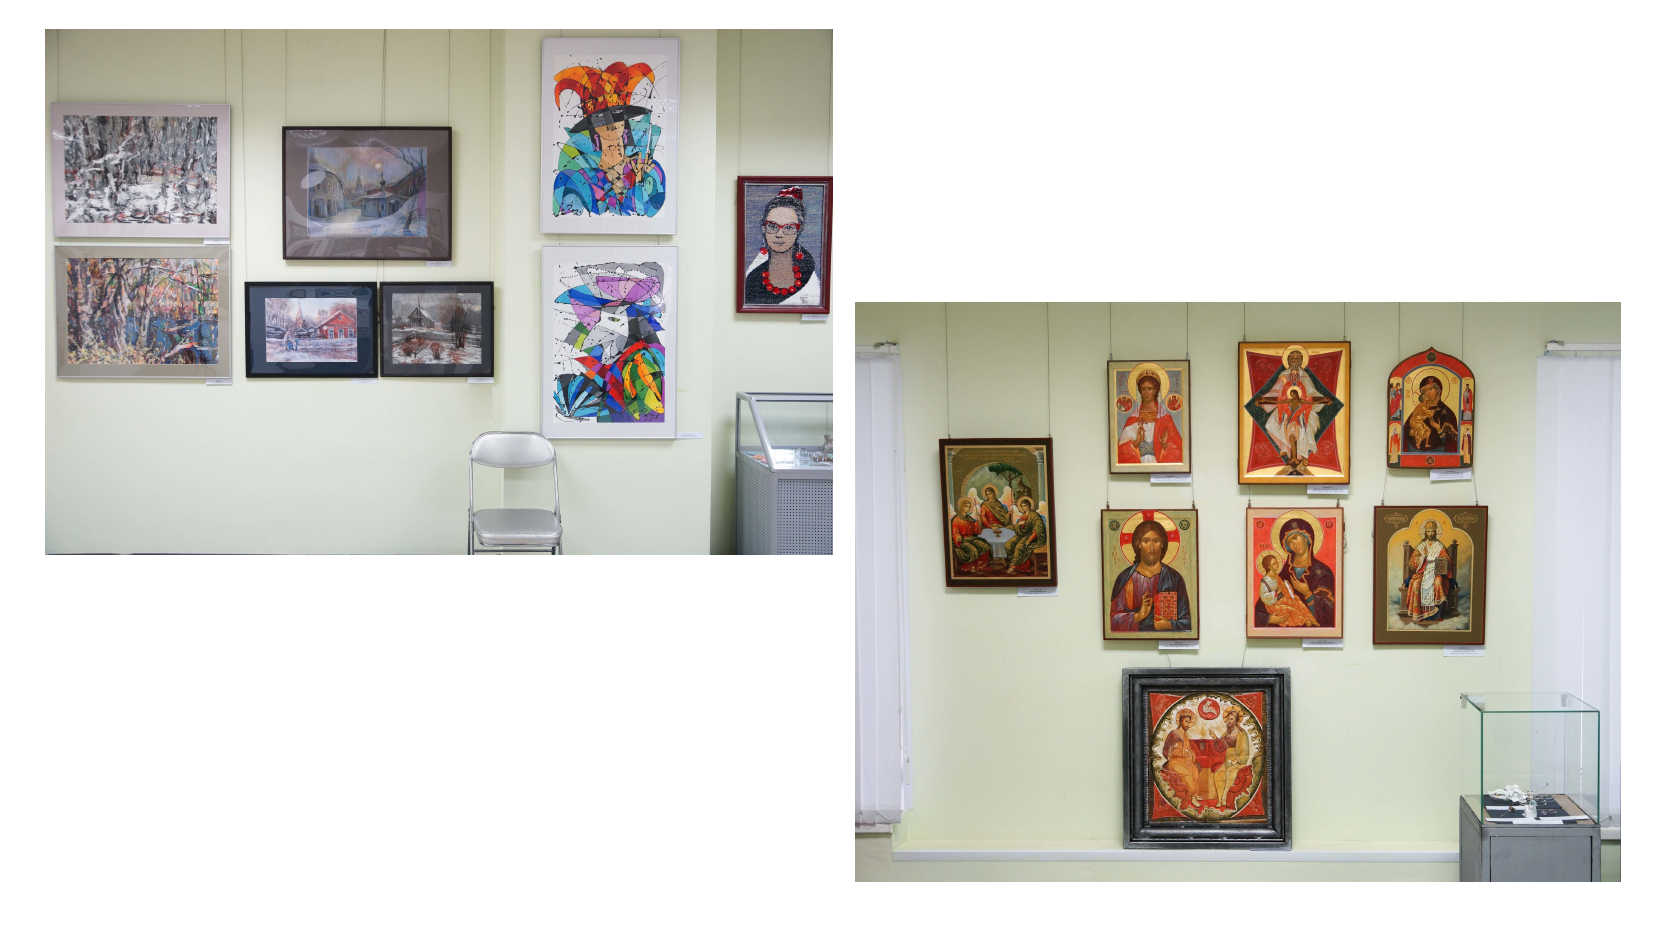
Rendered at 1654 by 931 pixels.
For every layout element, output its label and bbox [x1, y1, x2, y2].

picture [45, 30, 833, 556]
picture [855, 302, 1621, 882]
